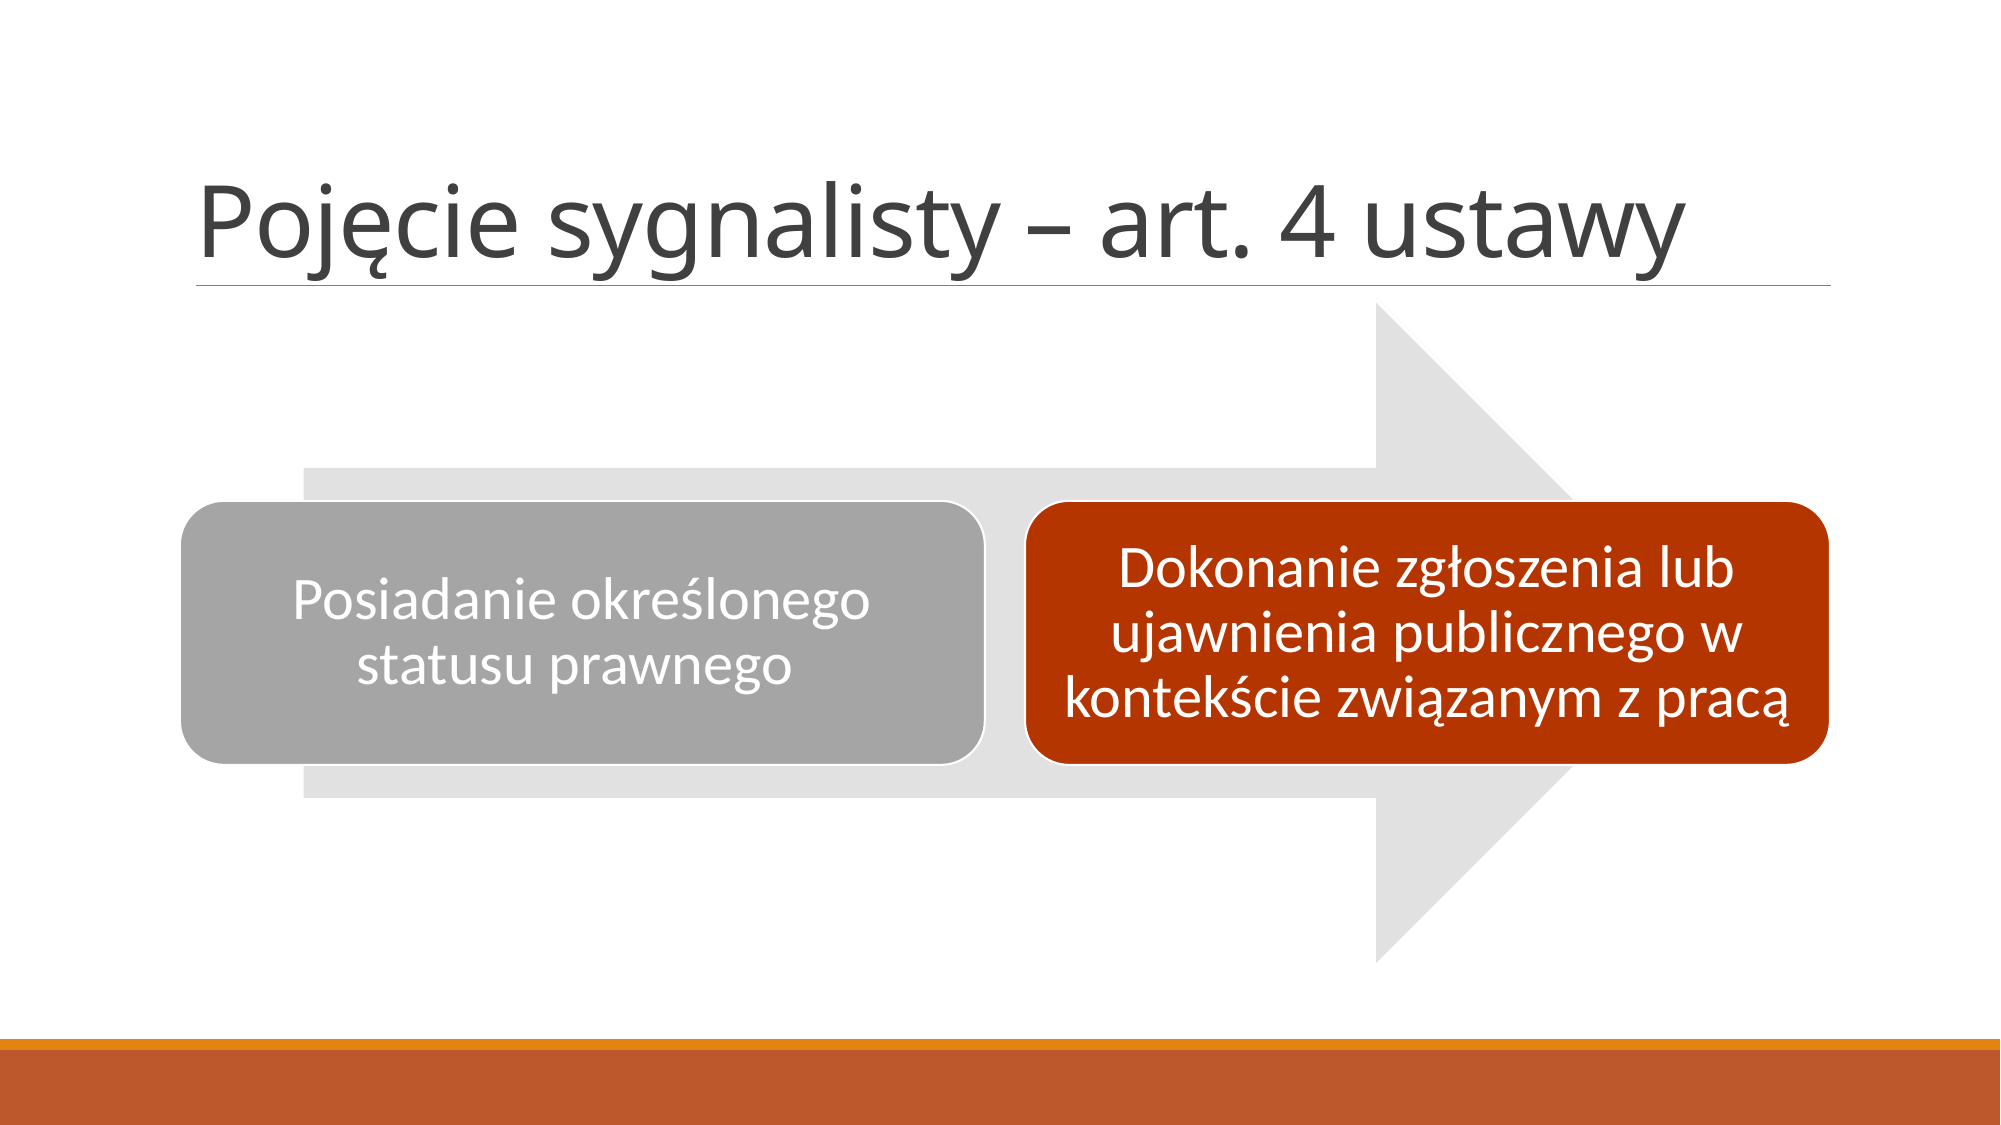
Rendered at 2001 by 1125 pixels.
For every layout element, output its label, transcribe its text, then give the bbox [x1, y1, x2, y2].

text_box [303, 302, 1575, 963]
text_box Posiadanie określonego statusu prawnego [179, 500, 985, 765]
title Pojęcie sygnalisty – art. 4 ustawy [180, 47, 1831, 286]
text_box Dokonanie zgłoszenia lub ujawnienia publicznego w kontekście związanym z pracą [1025, 500, 1830, 765]
